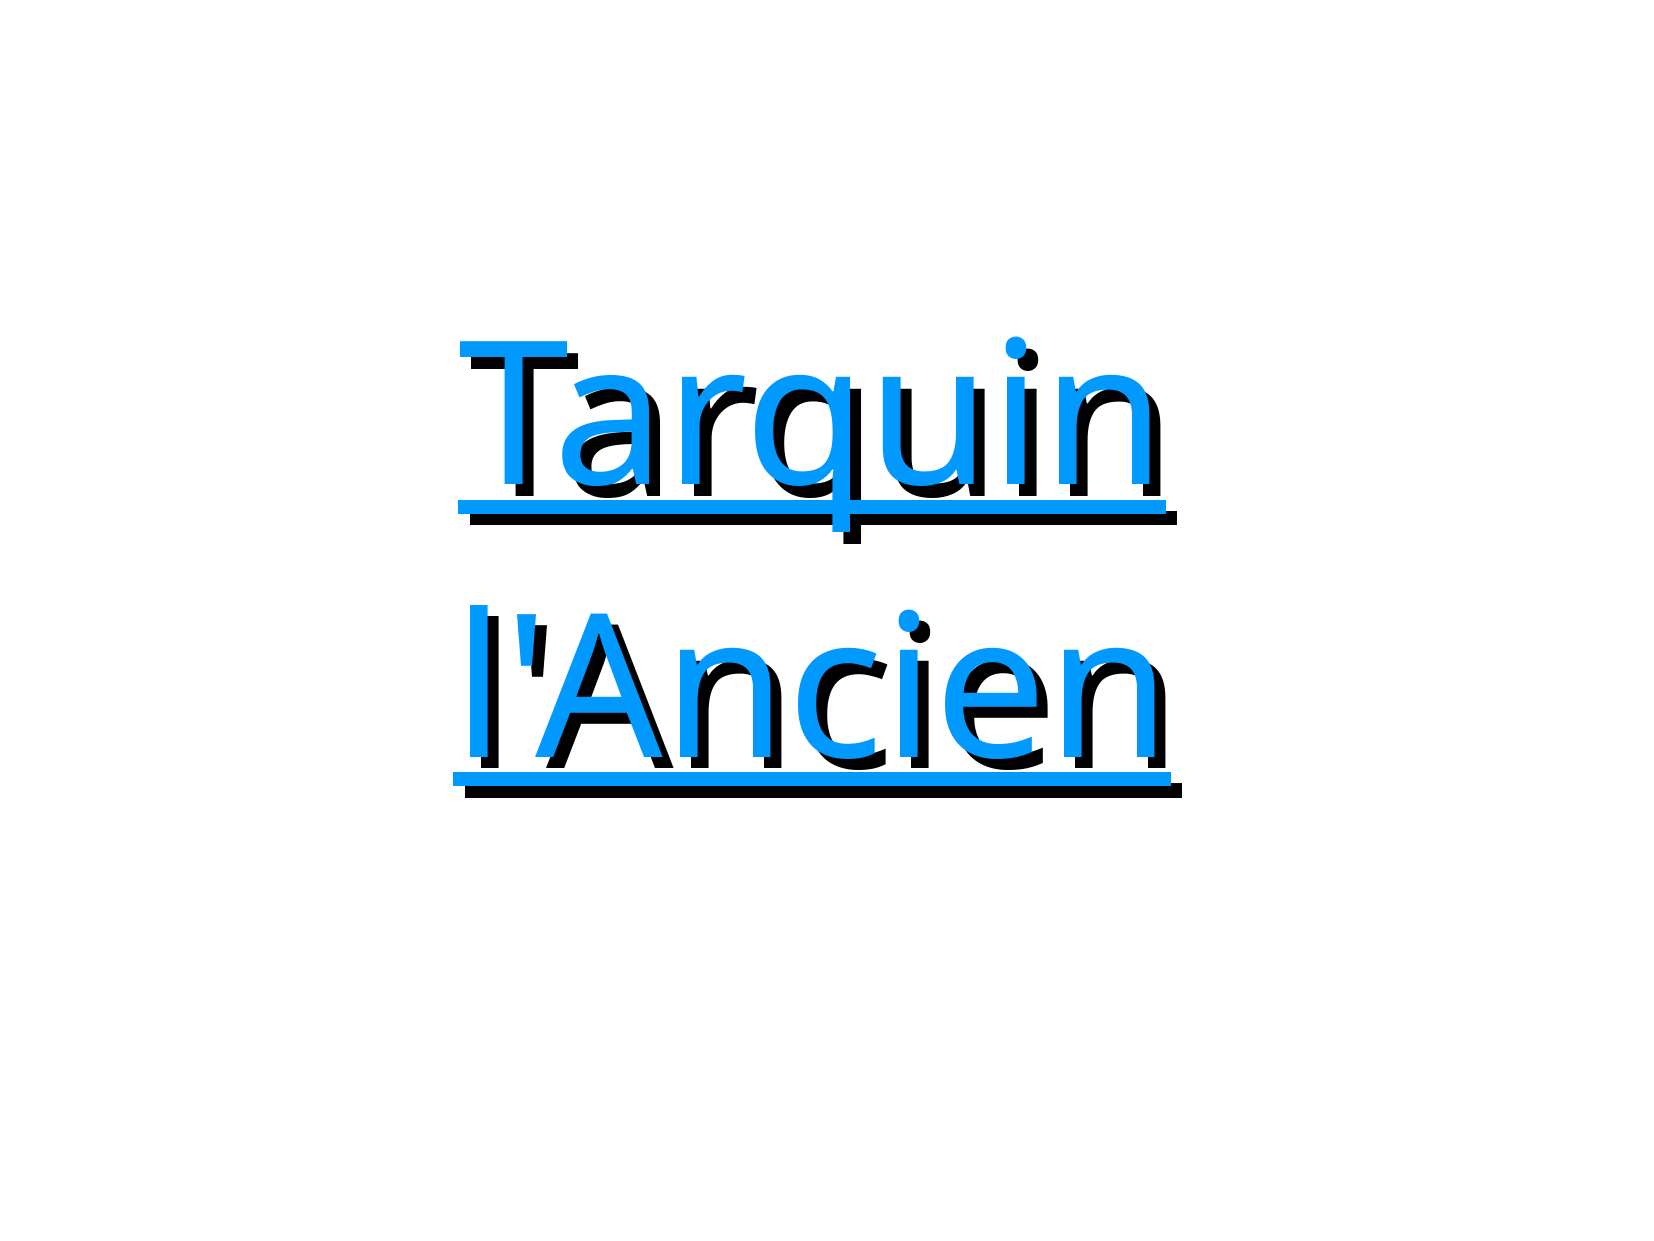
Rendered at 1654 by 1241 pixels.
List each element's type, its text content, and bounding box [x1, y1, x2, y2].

text_box Tarquin l'Ancien [59, 263, 1565, 836]
